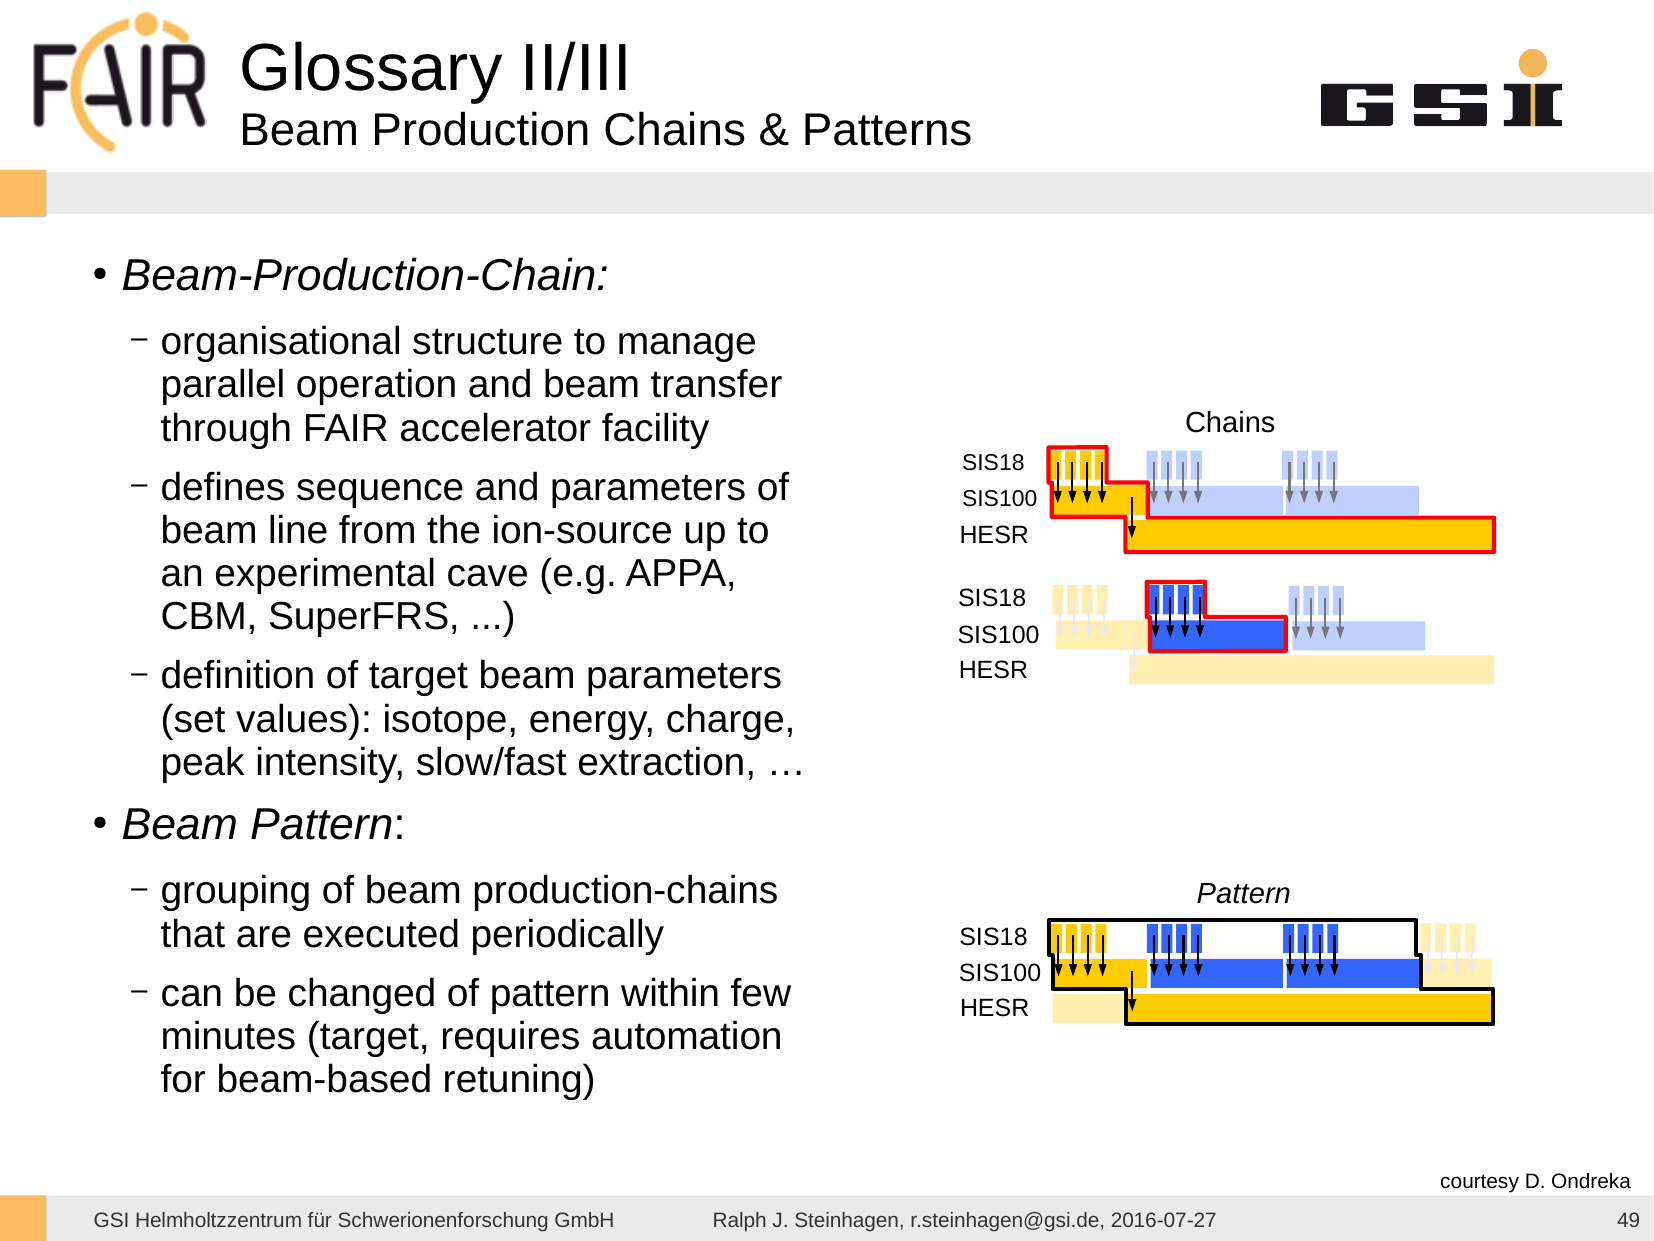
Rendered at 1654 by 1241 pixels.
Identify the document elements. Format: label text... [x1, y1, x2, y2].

text_box [1297, 923, 1309, 953]
title Glossary II/III Beam Production Chains & Patterns [239, 22, 1223, 162]
text_box [1128, 520, 1491, 549]
text_box [1303, 586, 1315, 616]
text_box [1080, 923, 1092, 953]
text_box [1095, 923, 1107, 953]
text_box [1286, 958, 1419, 988]
text_box SIS100 [962, 483, 1038, 511]
text_box [1055, 620, 1147, 650]
text_box HESR [960, 991, 1030, 1022]
text_box [1065, 450, 1077, 480]
text_box [1150, 485, 1284, 515]
text_box [1190, 923, 1202, 953]
text_box [1081, 585, 1093, 615]
text_box [1282, 450, 1294, 480]
text_box [1096, 585, 1108, 615]
text_box [1311, 450, 1323, 480]
text_box [1464, 923, 1476, 953]
text_box [1161, 923, 1173, 953]
picture [33, 10, 207, 155]
text_box SIS18 [959, 920, 1029, 951]
text_box [1326, 450, 1338, 480]
text_box [1176, 923, 1188, 953]
text_box [1332, 586, 1344, 616]
text_box [1318, 586, 1330, 616]
text_box [1161, 450, 1173, 480]
text_box [1052, 994, 1124, 1024]
text_box [1153, 620, 1283, 649]
text_box [1283, 923, 1295, 953]
text_box [1292, 621, 1426, 651]
text_box Pattern [1181, 867, 1307, 917]
text_box [1149, 585, 1160, 615]
text_box SIS18 [962, 447, 1025, 475]
text_box [1051, 450, 1062, 480]
text_box [1094, 450, 1104, 480]
text_box [1079, 450, 1091, 480]
text_box [1055, 958, 1147, 988]
text_box [1312, 923, 1324, 953]
picture [1319, 46, 1564, 129]
text_box [1288, 586, 1300, 616]
text_box courtesy D. Ondreka [1440, 1169, 1631, 1193]
text_box SIS100 [958, 956, 1042, 987]
text_box SIS100 [957, 618, 1041, 649]
text_box [1177, 585, 1189, 615]
text_box [1435, 923, 1447, 953]
list Beam-Production-Chain: organisational structure to manage parallel operation and beam transfer through FAIR accelerator facility defines sequence and parameters of beam line from the ion-source up to an experimental cave (e.g. APPA, CBM, SuperFRS, ...) definition of target beam parameters (set values): isotope, energy, charge, peak intensity, slow/fast extraction, … Beam Pattern: grouping of beam production-chains that are executed periodically can be changed of pattern within few minutes (target, requires automation for beam-based retuning) [82, 249, 809, 1158]
text_box [1054, 485, 1145, 515]
text_box HESR [958, 653, 1029, 684]
text_box [1420, 923, 1432, 953]
text_box [1449, 923, 1461, 953]
text_box [1190, 450, 1202, 480]
text_box [1128, 994, 1491, 1022]
text_box HESR [959, 518, 1030, 549]
text_box [1146, 923, 1158, 953]
text_box [1285, 485, 1419, 515]
text_box [1065, 923, 1077, 953]
text_box SIS18 [958, 581, 1027, 612]
text_box [1146, 450, 1158, 480]
text_box [1296, 450, 1308, 480]
text_box [1176, 450, 1188, 480]
text_box [1067, 585, 1079, 615]
text_box [1327, 923, 1339, 953]
text_box [1051, 923, 1063, 953]
text_box [1128, 655, 1495, 685]
text_box Chains [1170, 396, 1292, 447]
text_box [1150, 958, 1283, 988]
text_box [1162, 585, 1174, 615]
text_box [1423, 958, 1492, 987]
text_box [1192, 585, 1202, 615]
text_box [1052, 585, 1064, 615]
